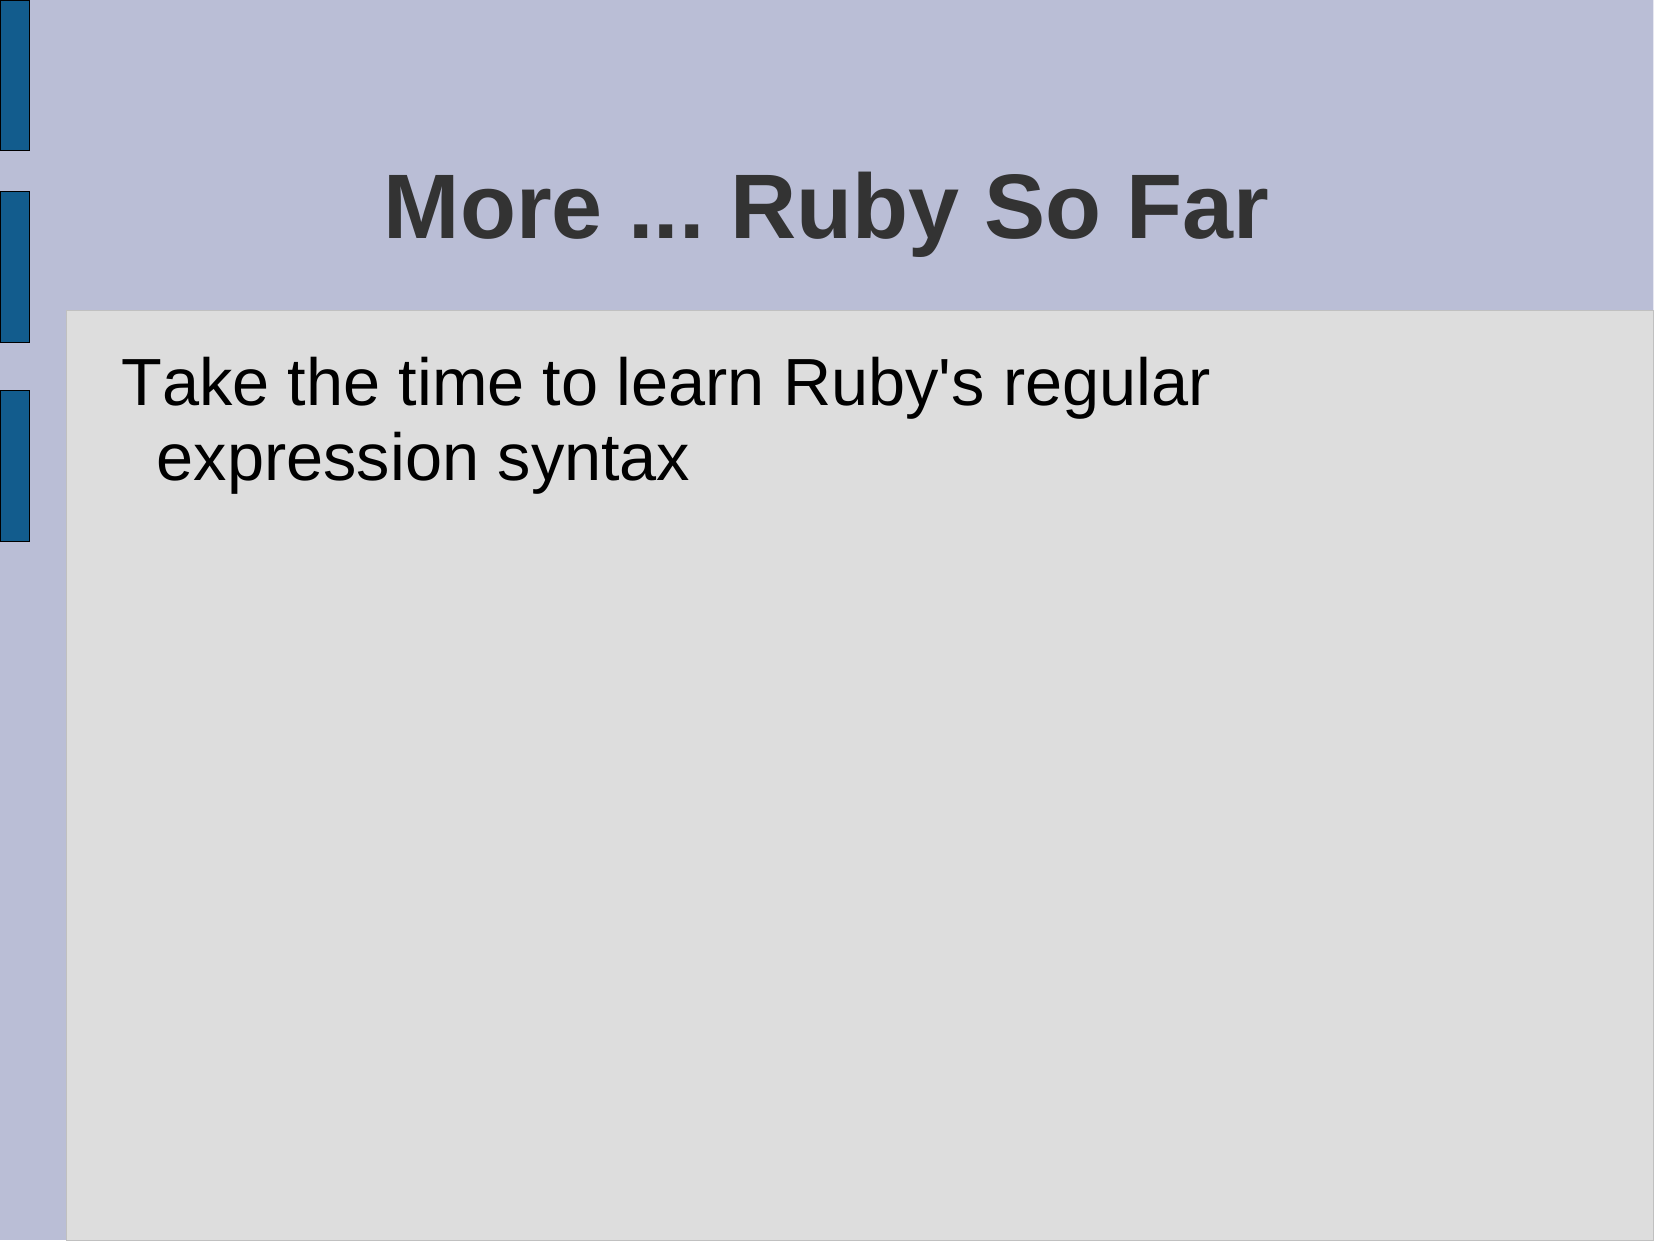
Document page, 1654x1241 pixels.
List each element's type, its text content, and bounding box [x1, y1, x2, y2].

list Take the time to learn Ruby's regular expression syntax [121, 344, 1534, 1127]
title More ... Ruby So Far [121, 102, 1534, 311]
